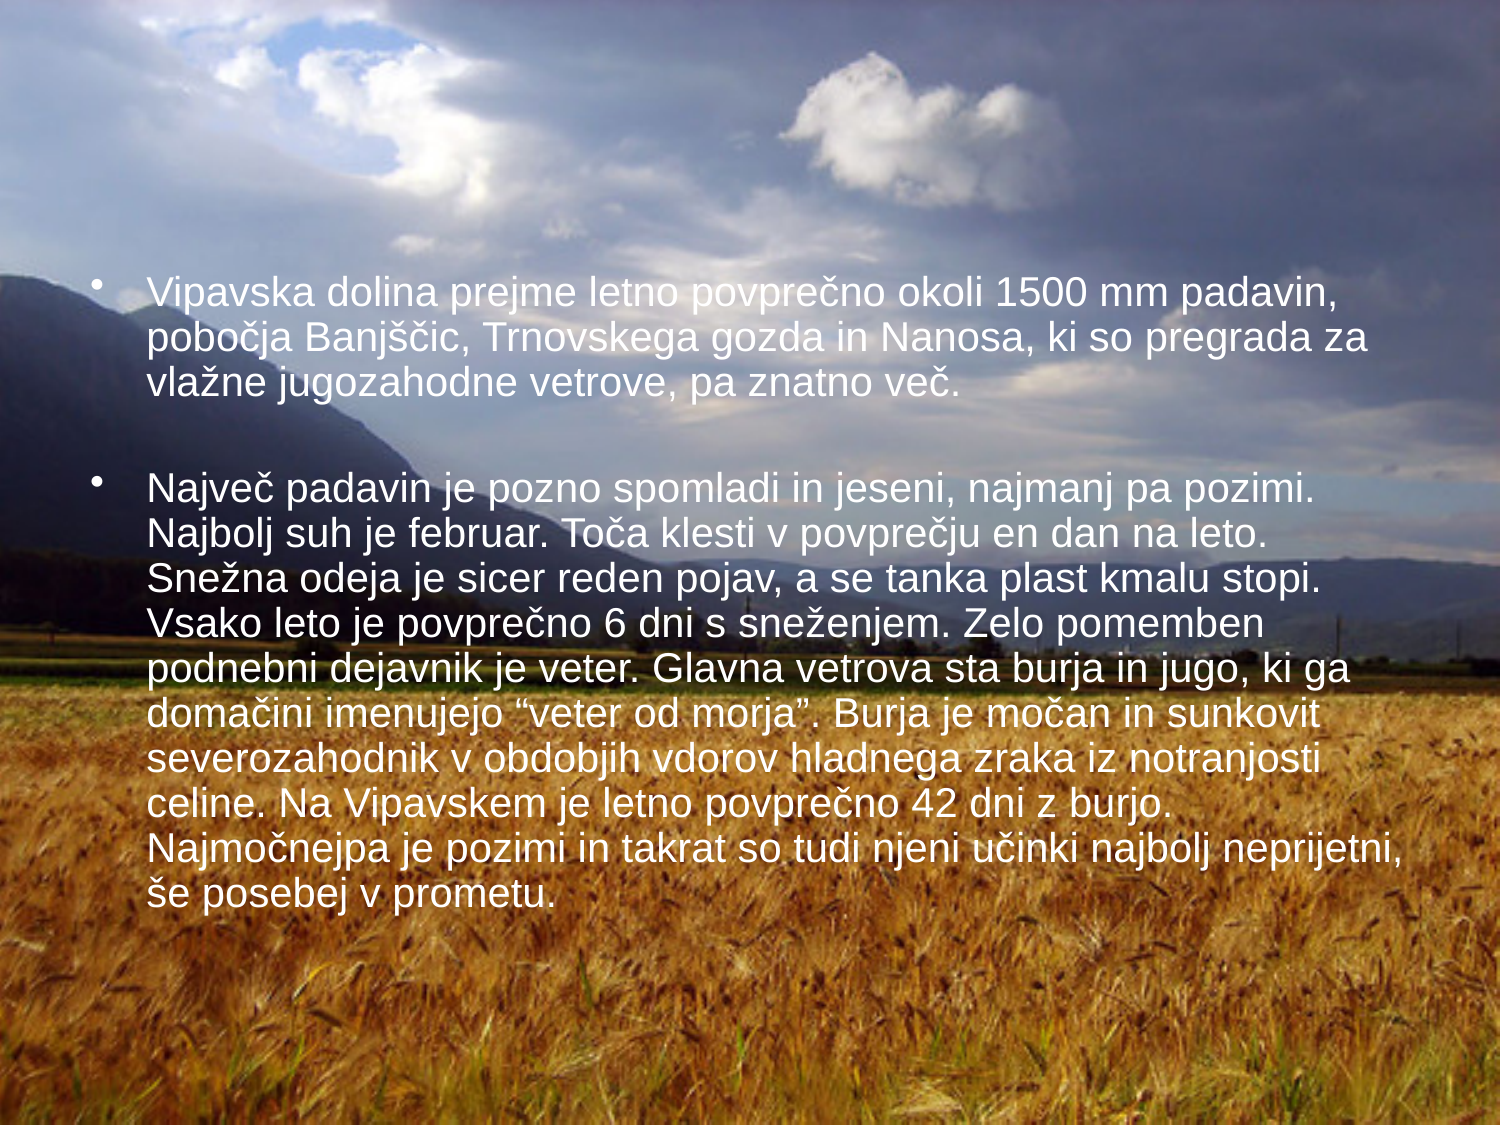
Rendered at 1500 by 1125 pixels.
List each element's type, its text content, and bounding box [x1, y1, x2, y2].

list Vipavska dolina prejme letno povprečno okoli 1500 mm padavin, pobočja Banjščic, Trnovskega gozda in Nanosa, ki so pregrada za vlažne jugozahodne vetrove, pa znatno več. Največ padavin je pozno spomladi in jeseni, najmanj pa pozimi. Najbolj suh je februar. Toča klesti v povprečju en dan na leto. Snežna odeja je sicer reden pojav, a se tanka plast kmalu stopi. Vsako leto je povprečno 6 dni s sneženjem. Zelo pomemben podnebni dejavnik je veter. Glavna vetrova sta burja in jugo, ki ga domačini imenujejo “veter od morja”. Burja je močan in sunkovit severozahodnik v obdobjih vdorov hladnega zraka iz notranjosti celine. Na Vipavskem je letno povprečno 42 dni z burjo. Najmočnejpa je pozimi in takrat so tudi njeni učinki najbolj neprijetni, še posebej v prometu. [75, 262, 1436, 1005]
picture [0, 0, 1500, 1125]
